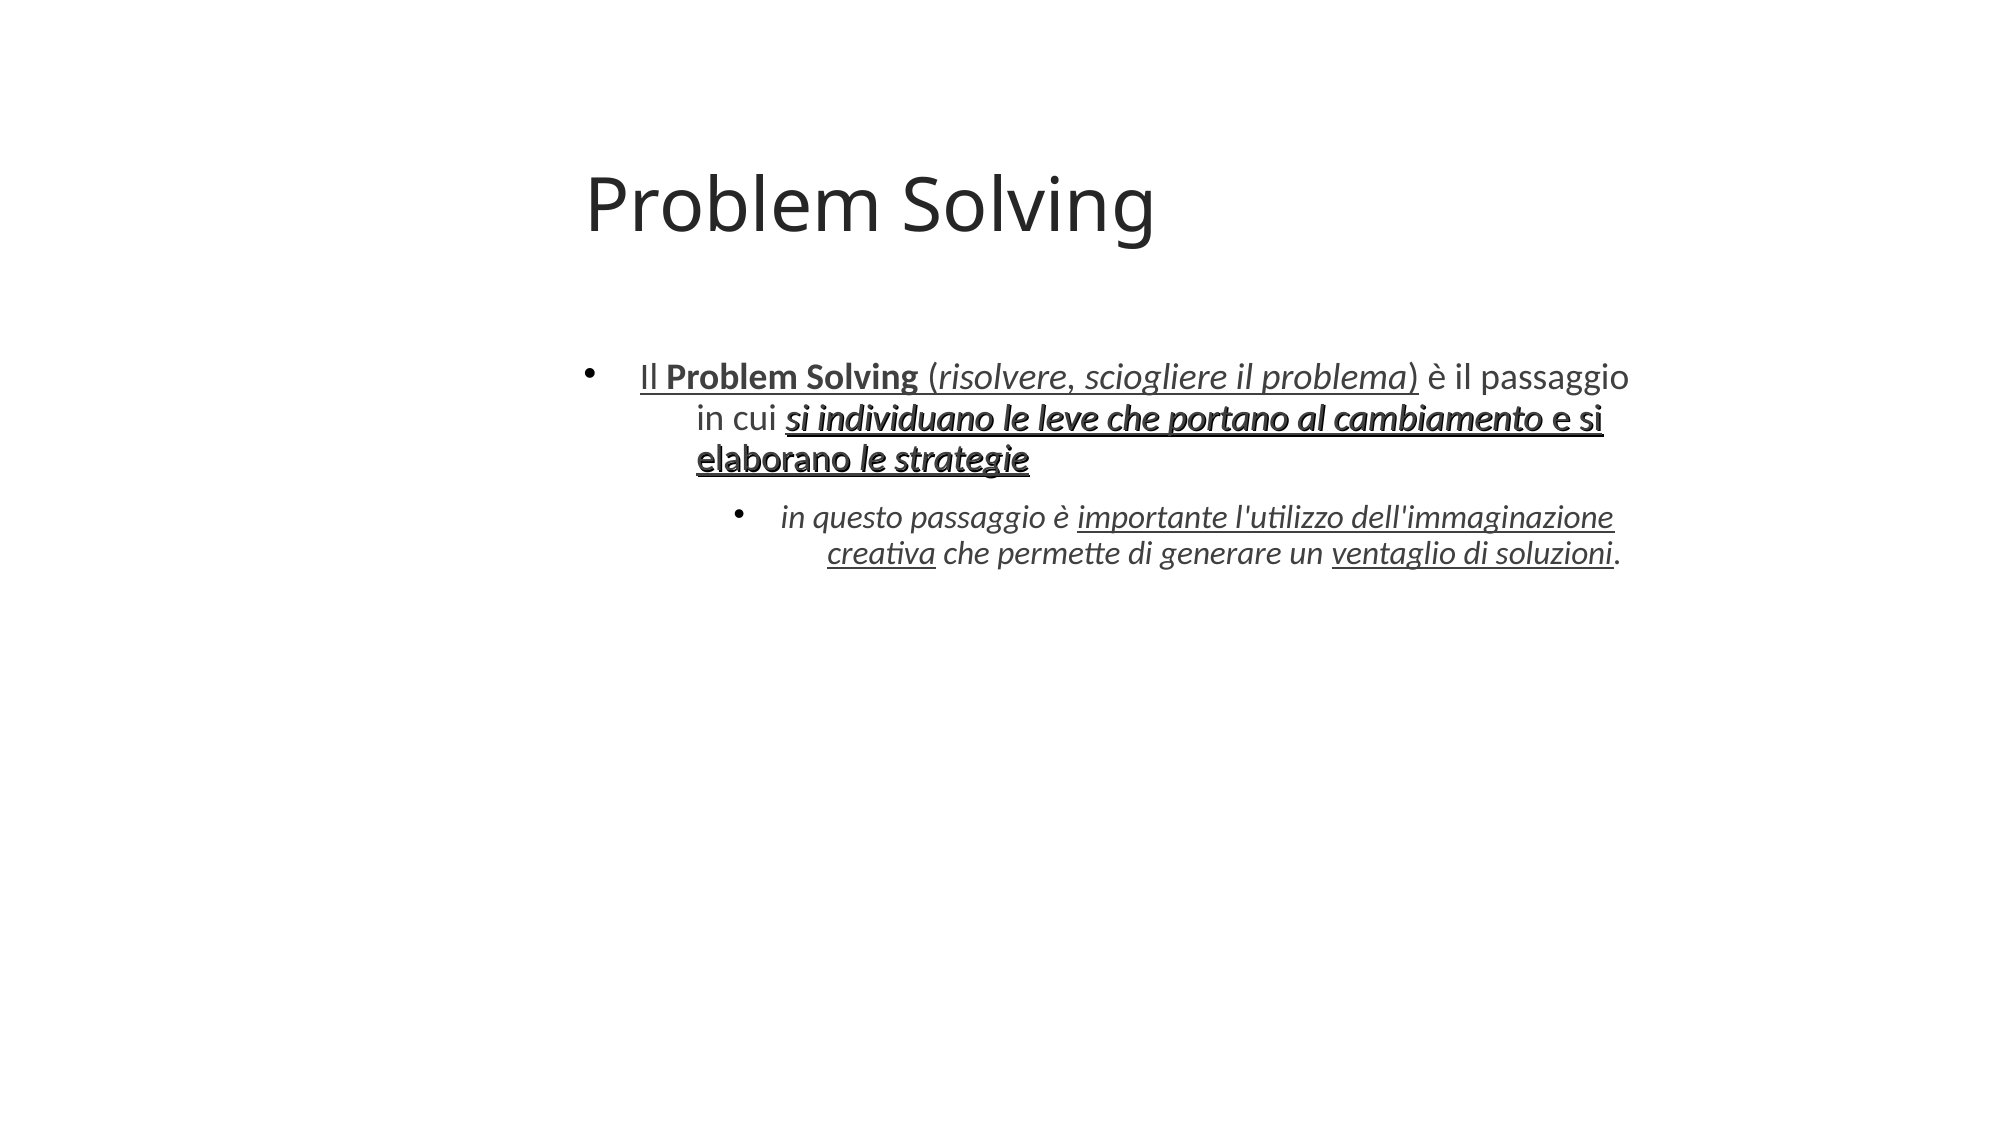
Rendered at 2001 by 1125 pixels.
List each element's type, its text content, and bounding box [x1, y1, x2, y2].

list Il Problem Solving (risolvere, sciogliere il problema) è il passaggio in cui si individuano le leve che portano al cambiamento e si elaborano le strategie in questo passaggio è importante l'utilizzo dell'immaginazione creativa che permette di generare un ventaglio di soluzioni. [568, 350, 1651, 970]
title Problem Solving [569, 102, 1651, 313]
